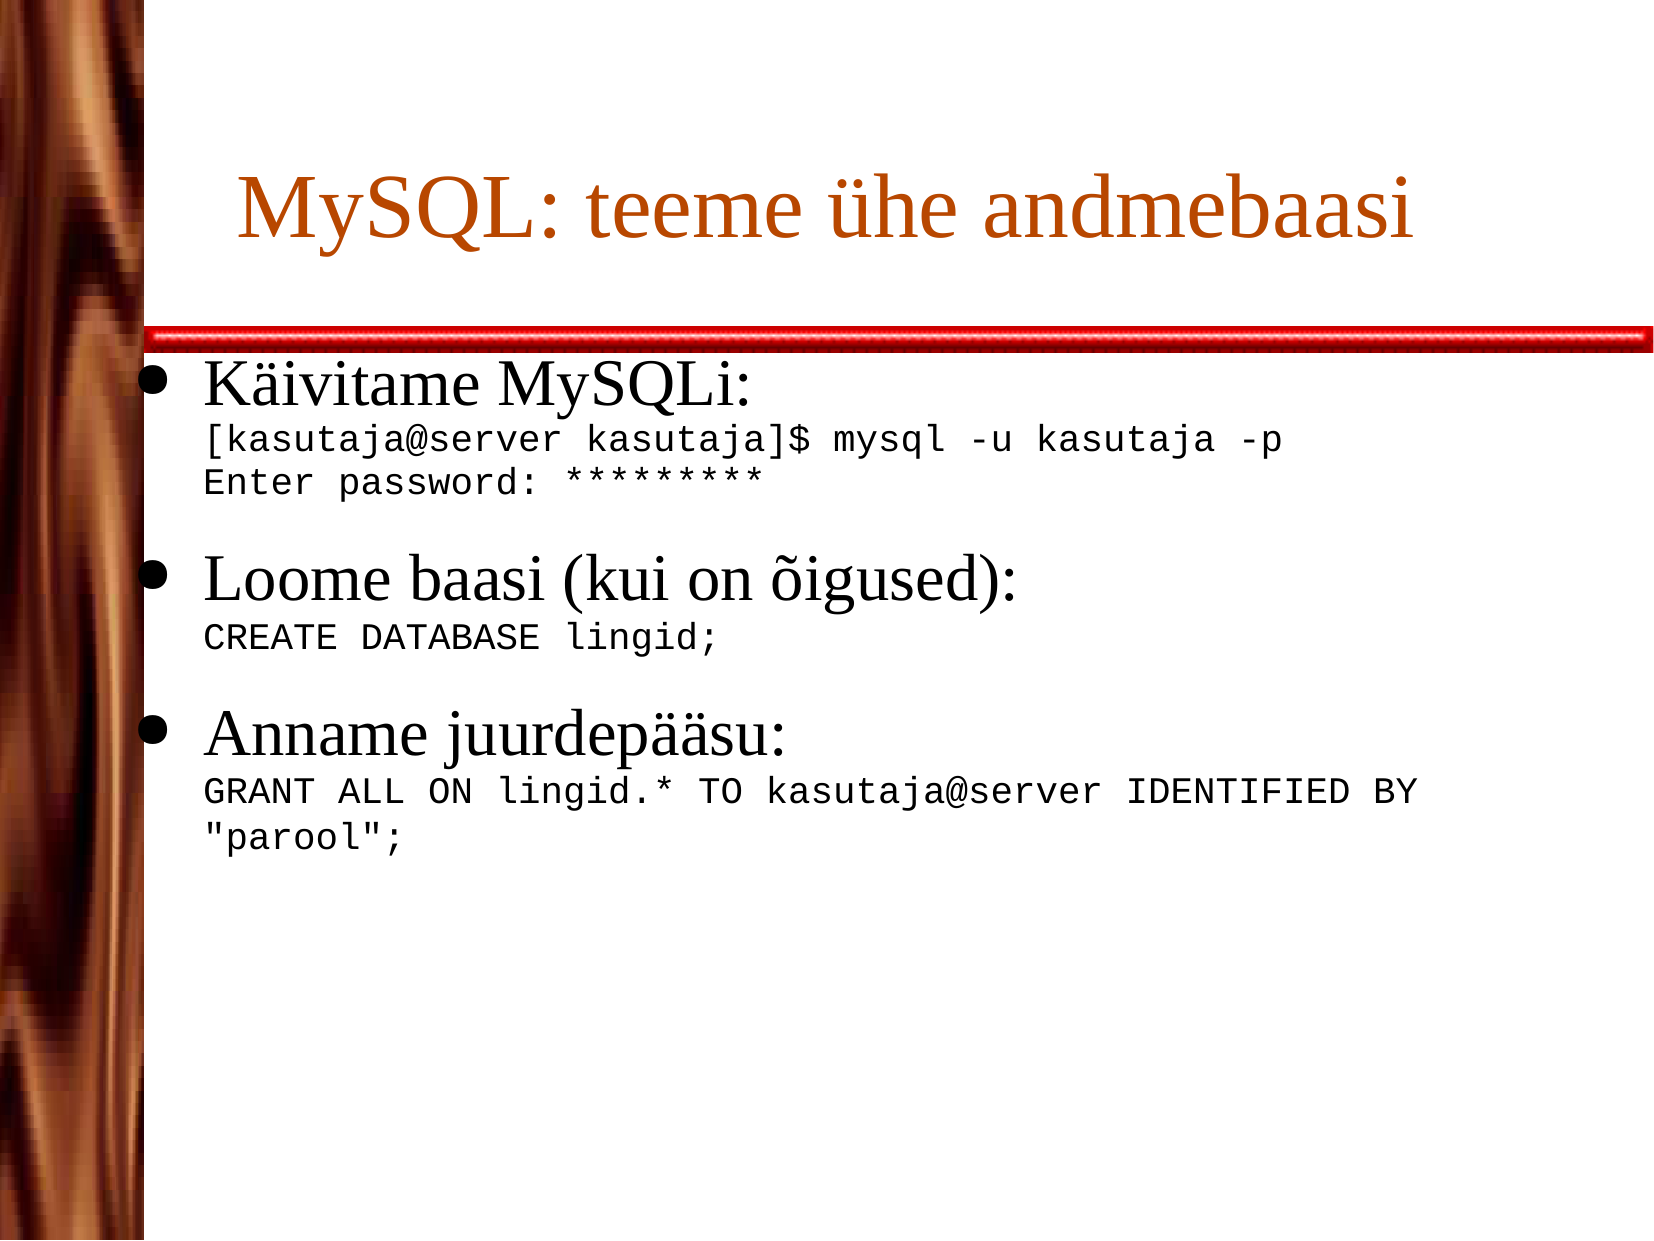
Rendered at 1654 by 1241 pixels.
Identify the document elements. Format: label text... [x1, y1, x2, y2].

title MySQL: teeme ühe andmebaasi [121, 98, 1533, 314]
picture [0, 0, 1654, 1240]
list Käivitame MySQLi: [kasutaja@server kasutaja]$ mysql -u kasutaja -p Enter password: ********* Loome baasi (kui on õigused): CREATE DATABASE lingid; Anname juurdepääsu: GRANT ALL ON lingid.* TO kasutaja@server IDENTIFIED BY "parool"; [121, 344, 1533, 1126]
